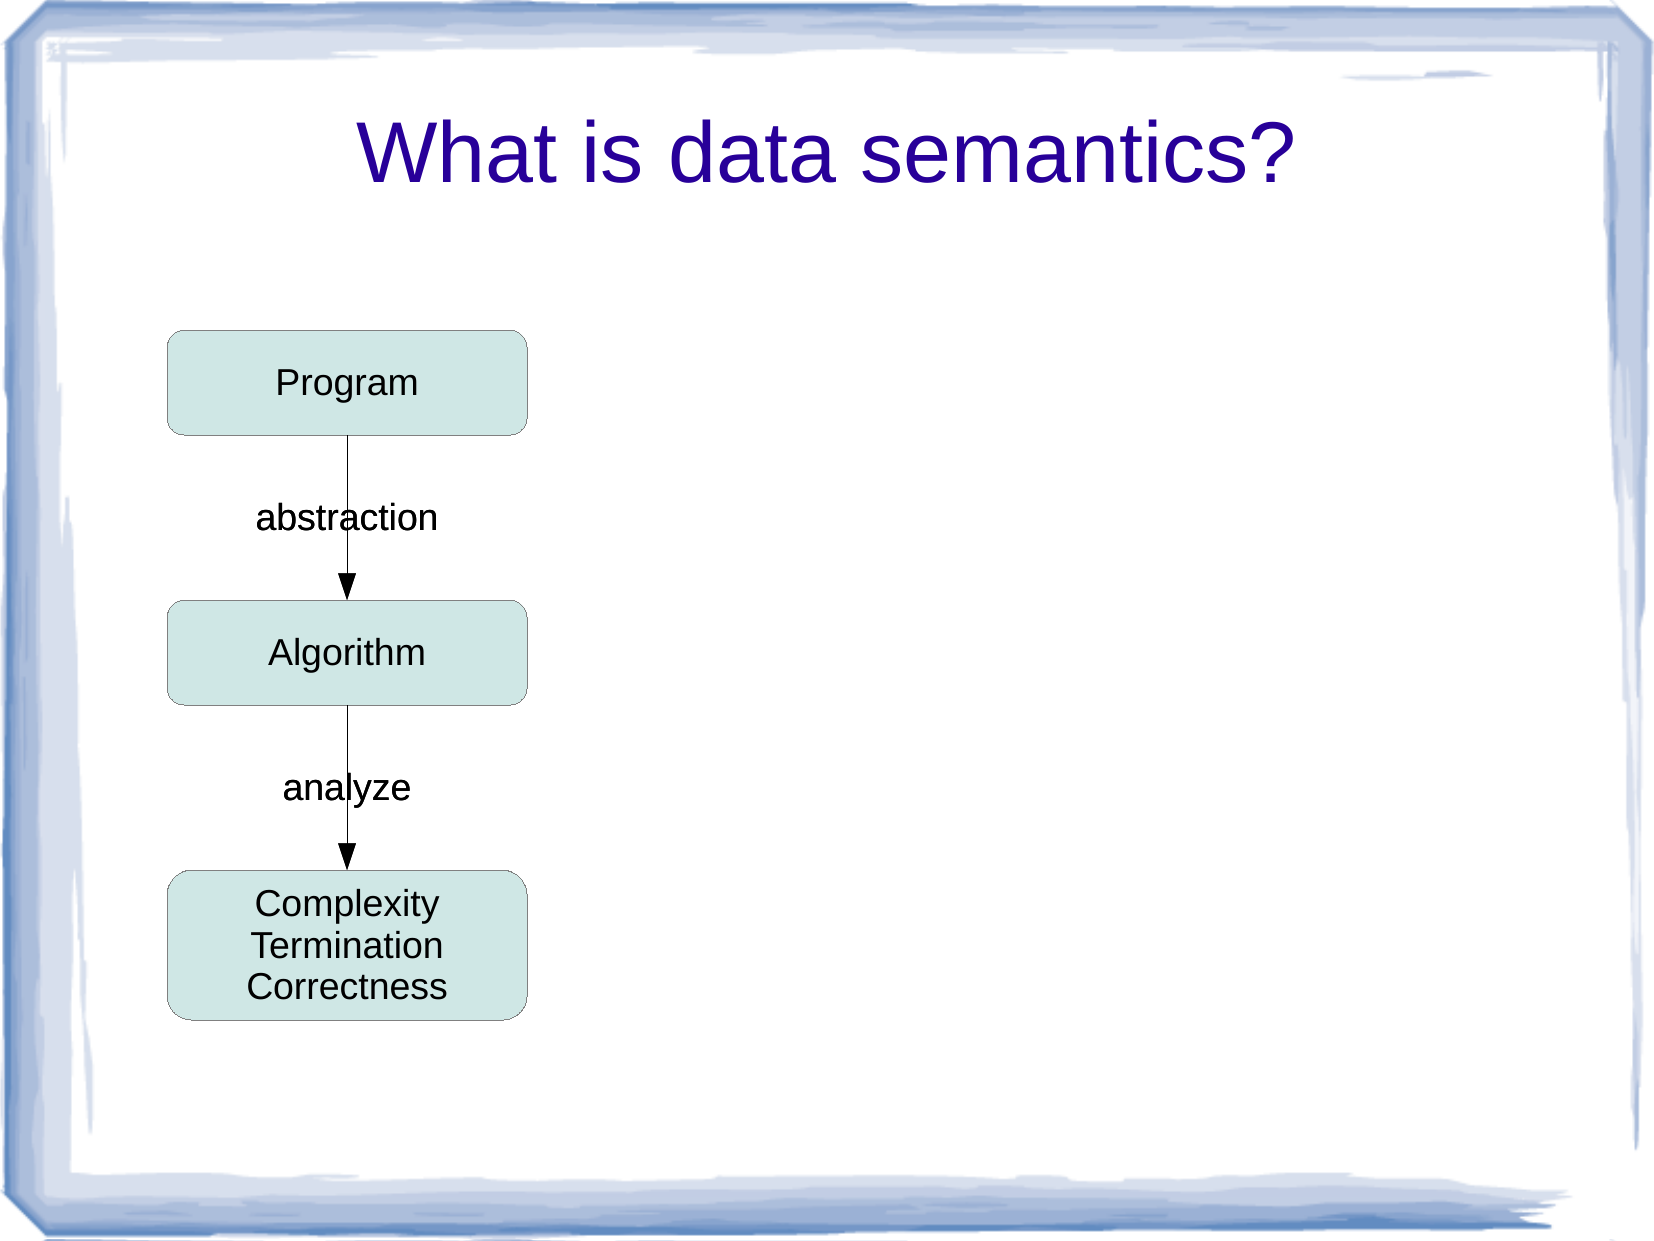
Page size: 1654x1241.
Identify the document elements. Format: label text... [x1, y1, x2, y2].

title What is data semantics? [82, 49, 1571, 257]
text_box Algorithm [167, 600, 528, 706]
text_box Complexity Termination Correctness [167, 870, 528, 1021]
picture [0, 0, 1654, 1241]
text_box Program [167, 330, 528, 436]
